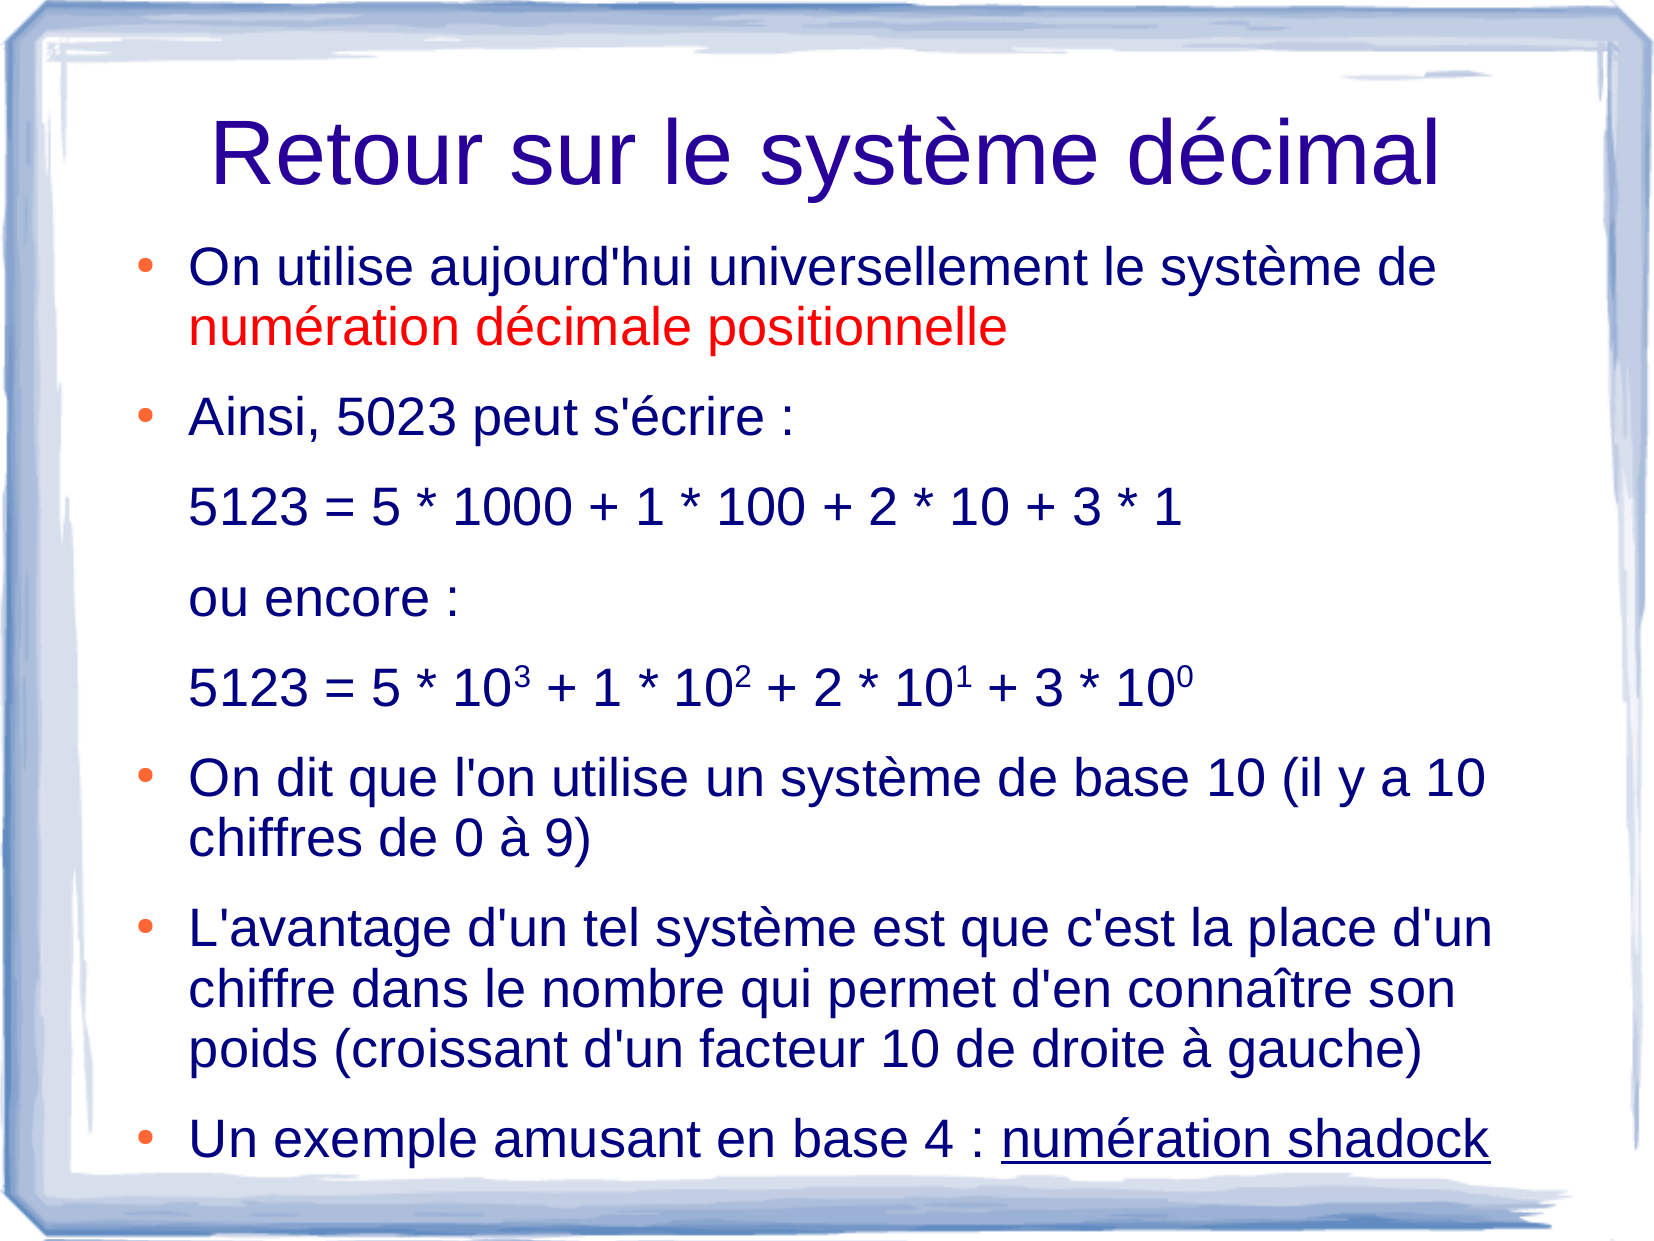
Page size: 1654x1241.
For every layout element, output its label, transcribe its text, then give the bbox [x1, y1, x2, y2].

title Retour sur le système décimal [82, 49, 1571, 257]
picture [0, 0, 1654, 1241]
list On utilise aujourd'hui universellement le système de numération décimale positionnelle Ainsi, 5023 peut s'écrire : 5123 = 5 * 1000 + 1 * 100 + 2 * 10 + 3 * 1 ou encore : 5123 = 5 * 103 + 1 * 102 + 2 * 101 + 3 * 100 On dit que l'on utilise un système de base 10 (il y a 10 chiffres de 0 à 9) L'avantage d'un tel système est que c'est la place d'un chiffre dans le nombre qui permet d'en connaître son poids (croissant d'un facteur 10 de droite à gauche) Un exemple amusant en base 4 : numération shadock [118, 236, 1571, 1182]
